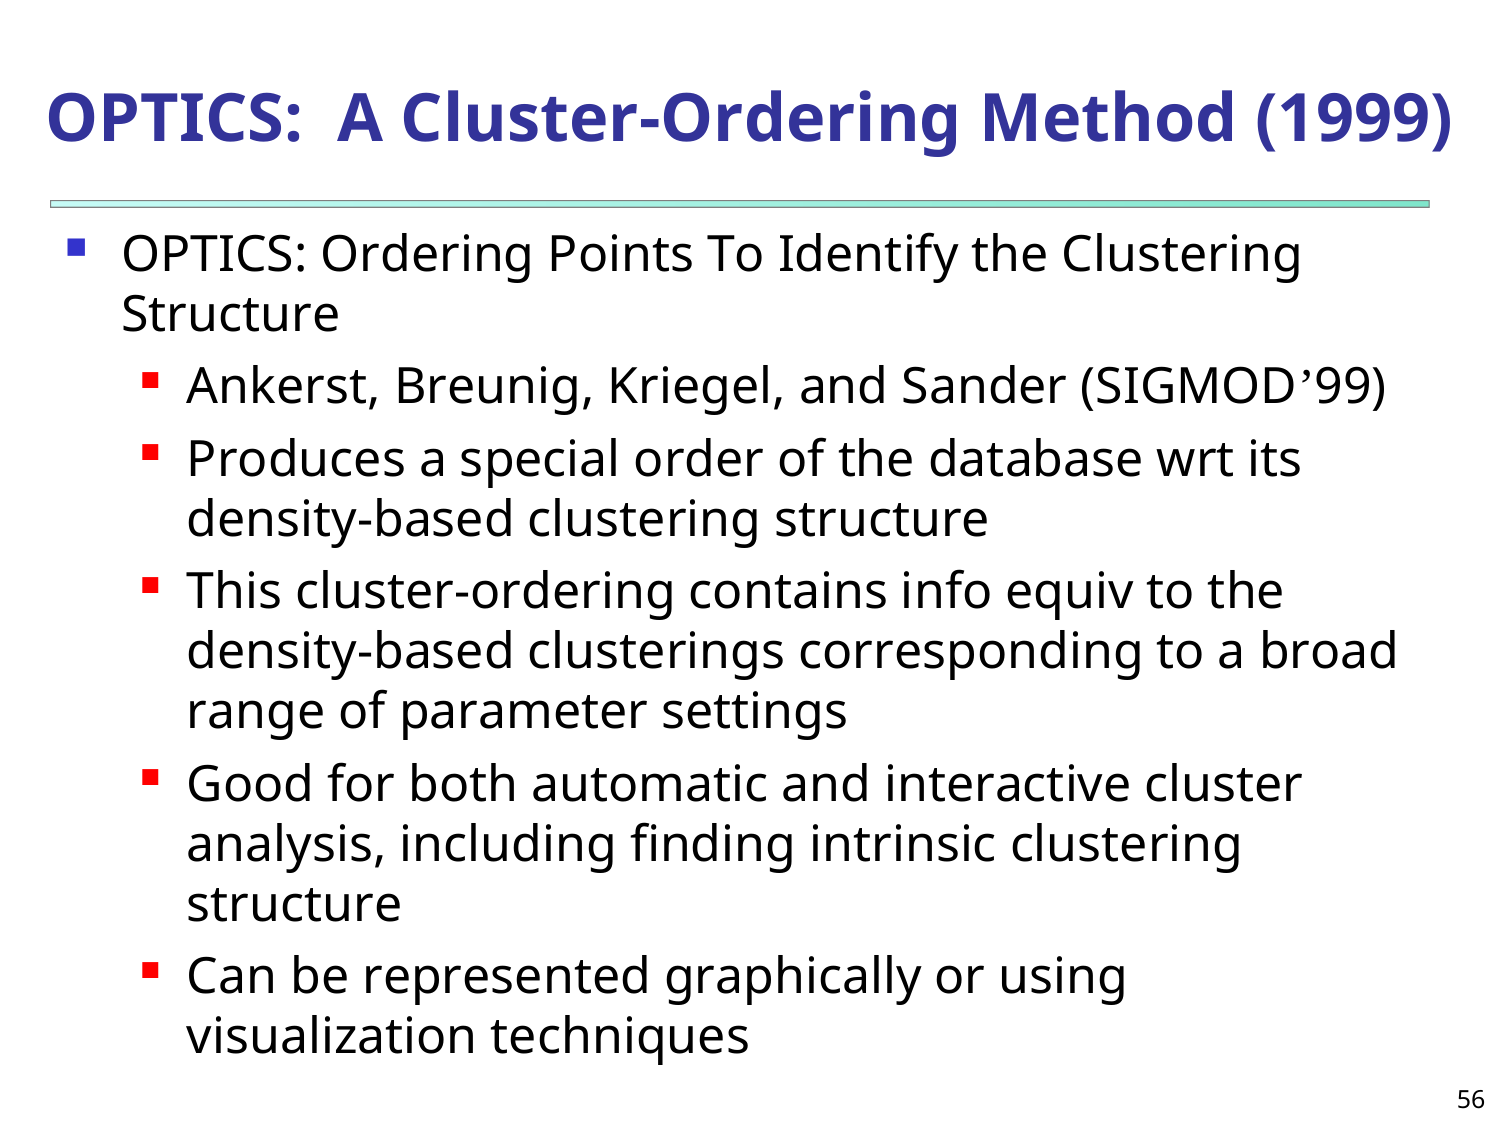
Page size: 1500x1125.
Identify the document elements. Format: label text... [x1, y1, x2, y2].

title OPTICS: A Cluster-Ordering Method (1999) [0, 0, 1500, 162]
text_box <number> [1187, 1062, 1500, 1125]
list OPTICS: Ordering Points To Identify the Clustering Structure Ankerst, Breunig, Kriegel, and Sander (SIGMOD’99) Produces a special order of the database wrt its density-based clustering structure This cluster-ordering contains info equiv to the density-based clusterings corresponding to a broad range of parameter settings Good for both automatic and interactive cluster analysis, including finding intrinsic clustering structure Can be represented graphically or using visualization techniques [49, 213, 1438, 1125]
